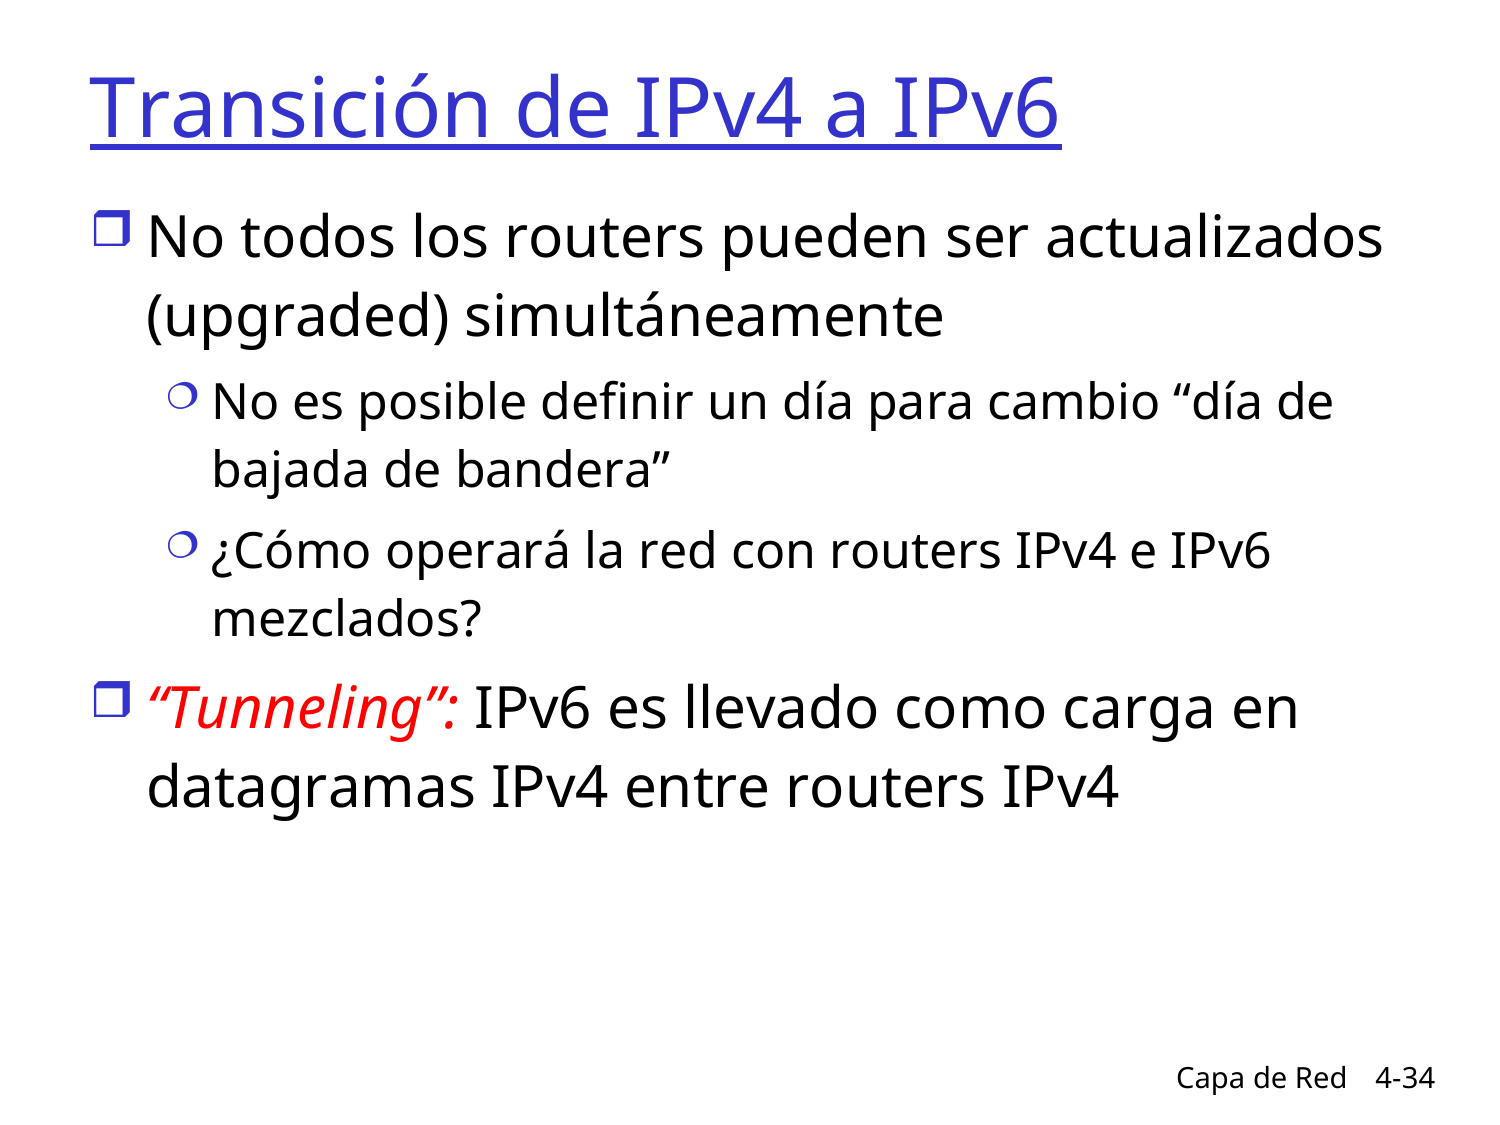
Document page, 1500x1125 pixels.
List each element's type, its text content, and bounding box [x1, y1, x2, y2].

list No todos los routers pueden ser actualizados (upgraded) simultáneamente No es posible definir un día para cambio “día de bajada de bandera” ¿Cómo operará la red con routers IPv4 e IPv6 mezclados? “Tunneling”: IPv6 es llevado como carga en datagramas IPv4 entre routers IPv4 [75, 187, 1463, 1044]
title Transición de IPv4 a IPv6 [75, 15, 1463, 187]
